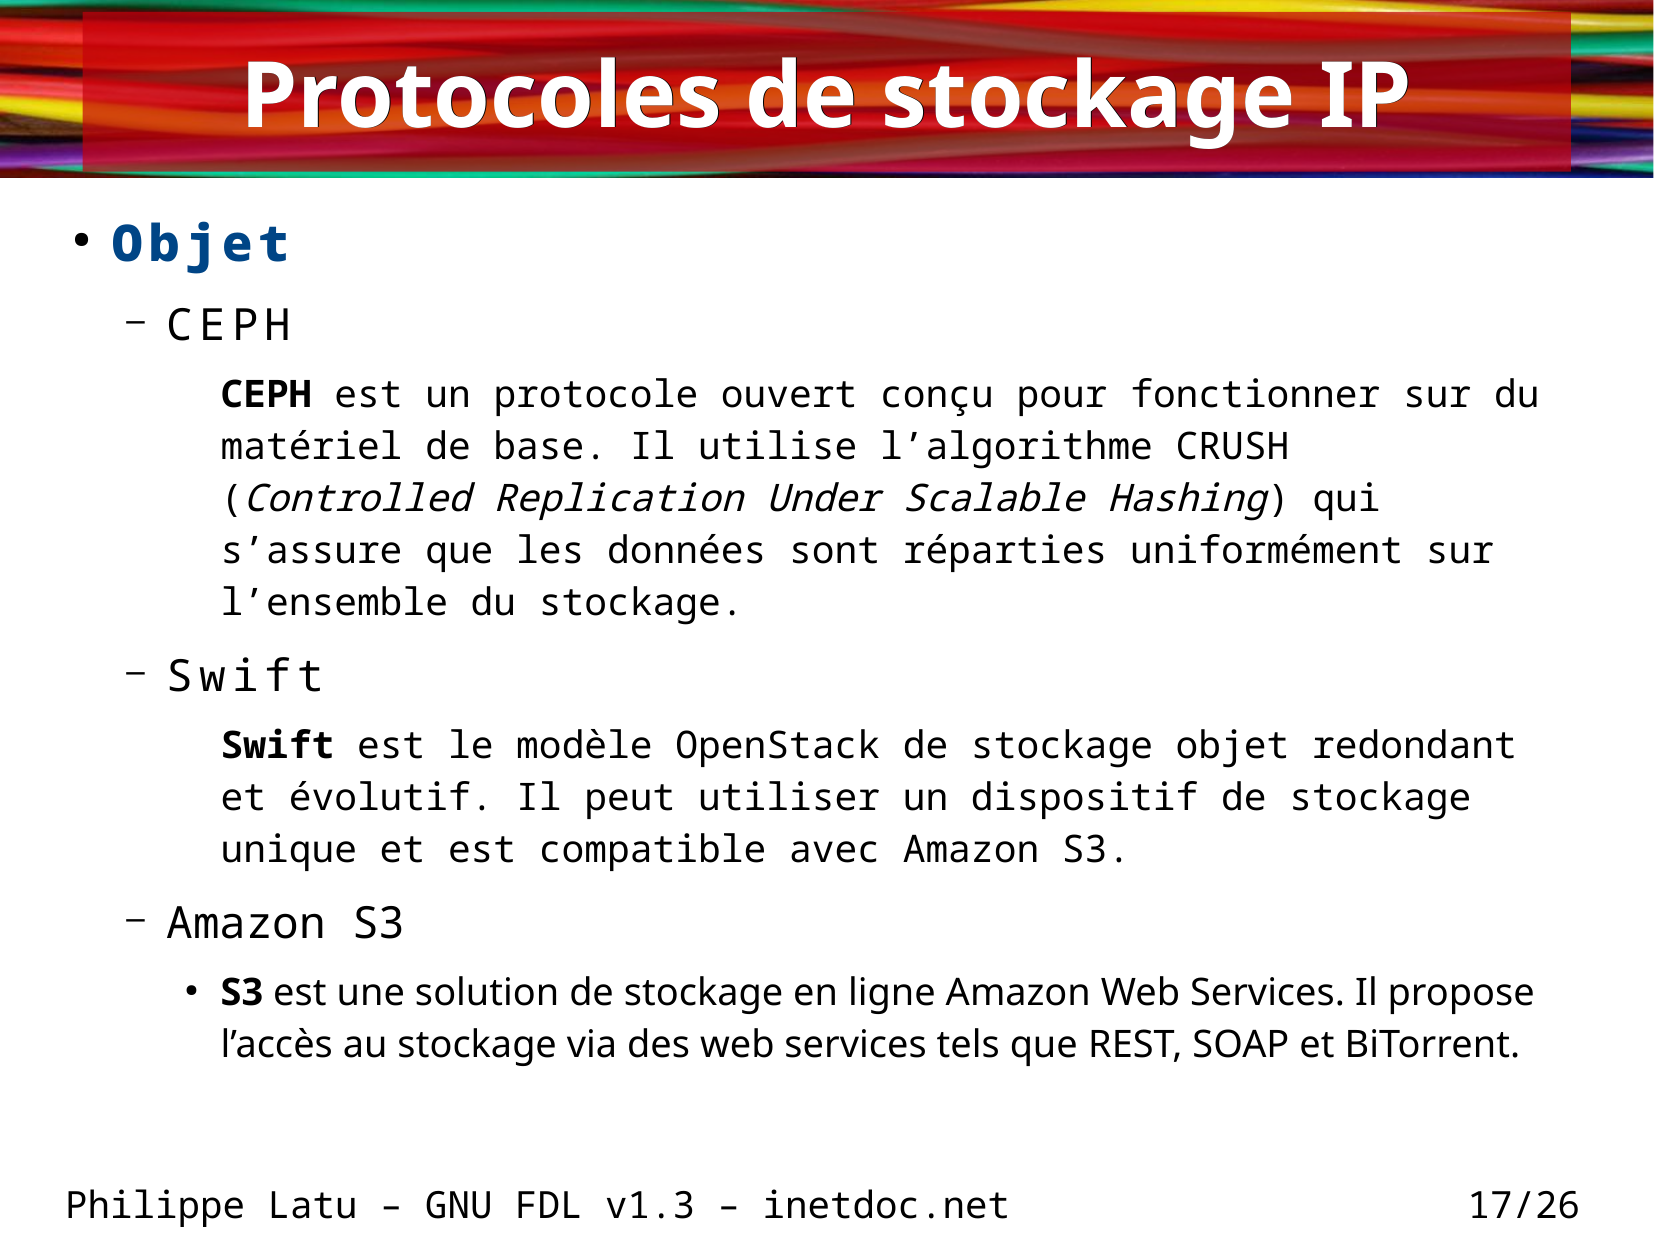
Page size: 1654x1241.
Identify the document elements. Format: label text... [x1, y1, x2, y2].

title Protocoles de stockage IP [82, 11, 1571, 172]
text_box Philippe Latu – GNU FDL v1.3 – inetdoc.net <numéro>/26 [59, 1133, 1595, 1237]
picture [0, 0, 1654, 178]
list Objet CEPH CEPH est un protocole ouvert conçu pour fonctionner sur du matériel de base. Il utilise l’algorithme CRUSH (Controlled Replication Under Scalable Hashing) qui s’assure que les données sont réparties uniformément sur l’ensemble du stockage. Swift Swift est le modèle OpenStack de stockage objet redondant et évolutif. Il peut utiliser un dispositif de stockage unique et est compatible avec Amazon S3. Amazon S3 S3 est une solution de stockage en ligne Amazon Web Services. Il propose l’accès au stockage via des web services tels que REST, SOAP et BiTorrent. [59, 206, 1548, 1099]
